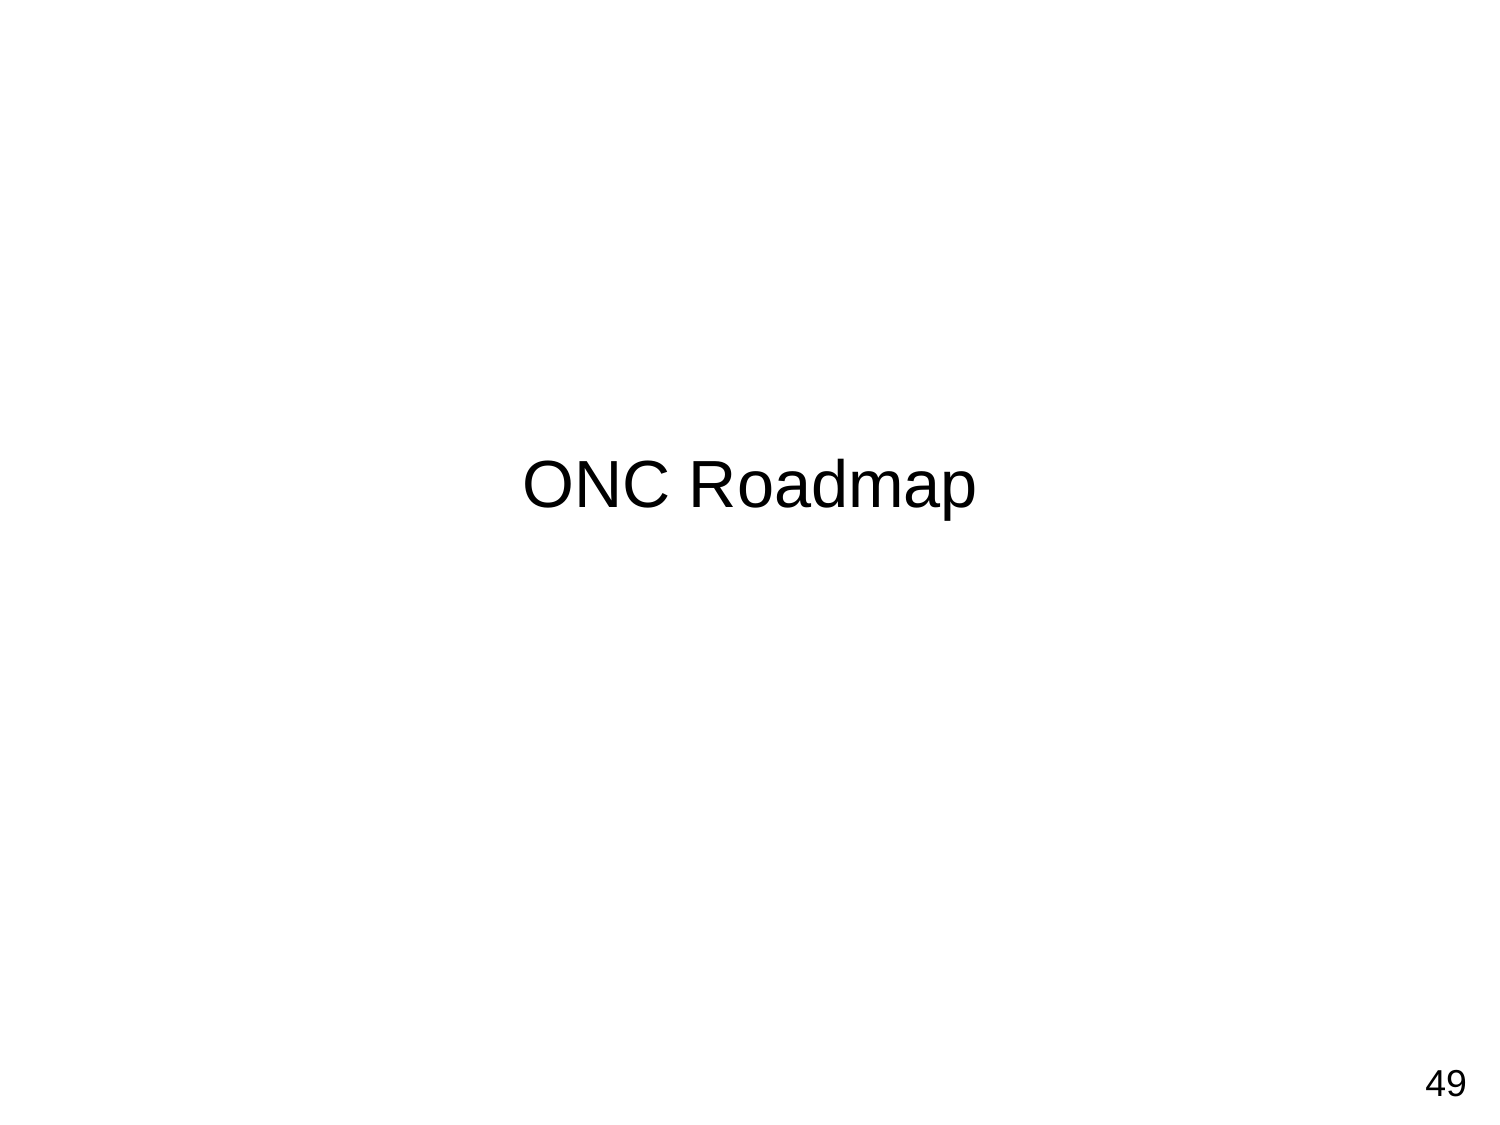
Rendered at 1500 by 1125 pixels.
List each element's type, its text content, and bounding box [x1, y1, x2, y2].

subtitle ONC Roadmap [75, 44, 1425, 916]
